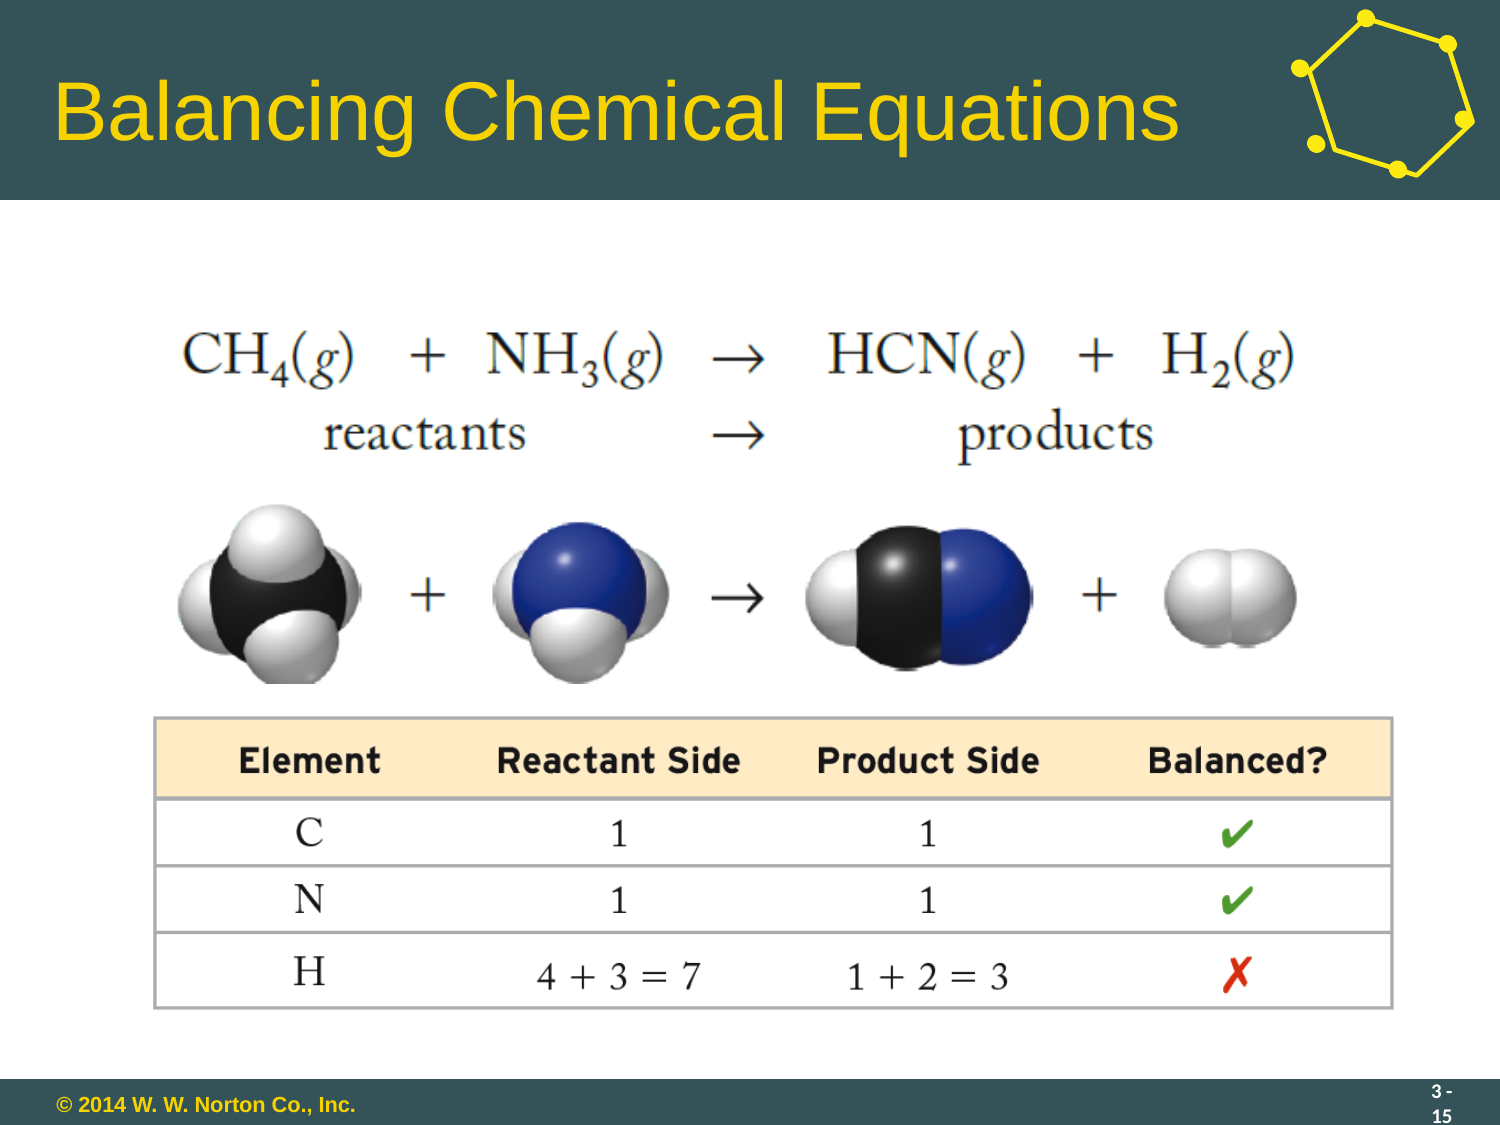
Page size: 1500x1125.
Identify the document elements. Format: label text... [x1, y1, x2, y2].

title Balancing Chemical Equations [37, 19, 1200, 195]
picture [150, 712, 1397, 1013]
picture [150, 324, 1313, 684]
slide_number 3 - <number> [1411, 1086, 1468, 1119]
